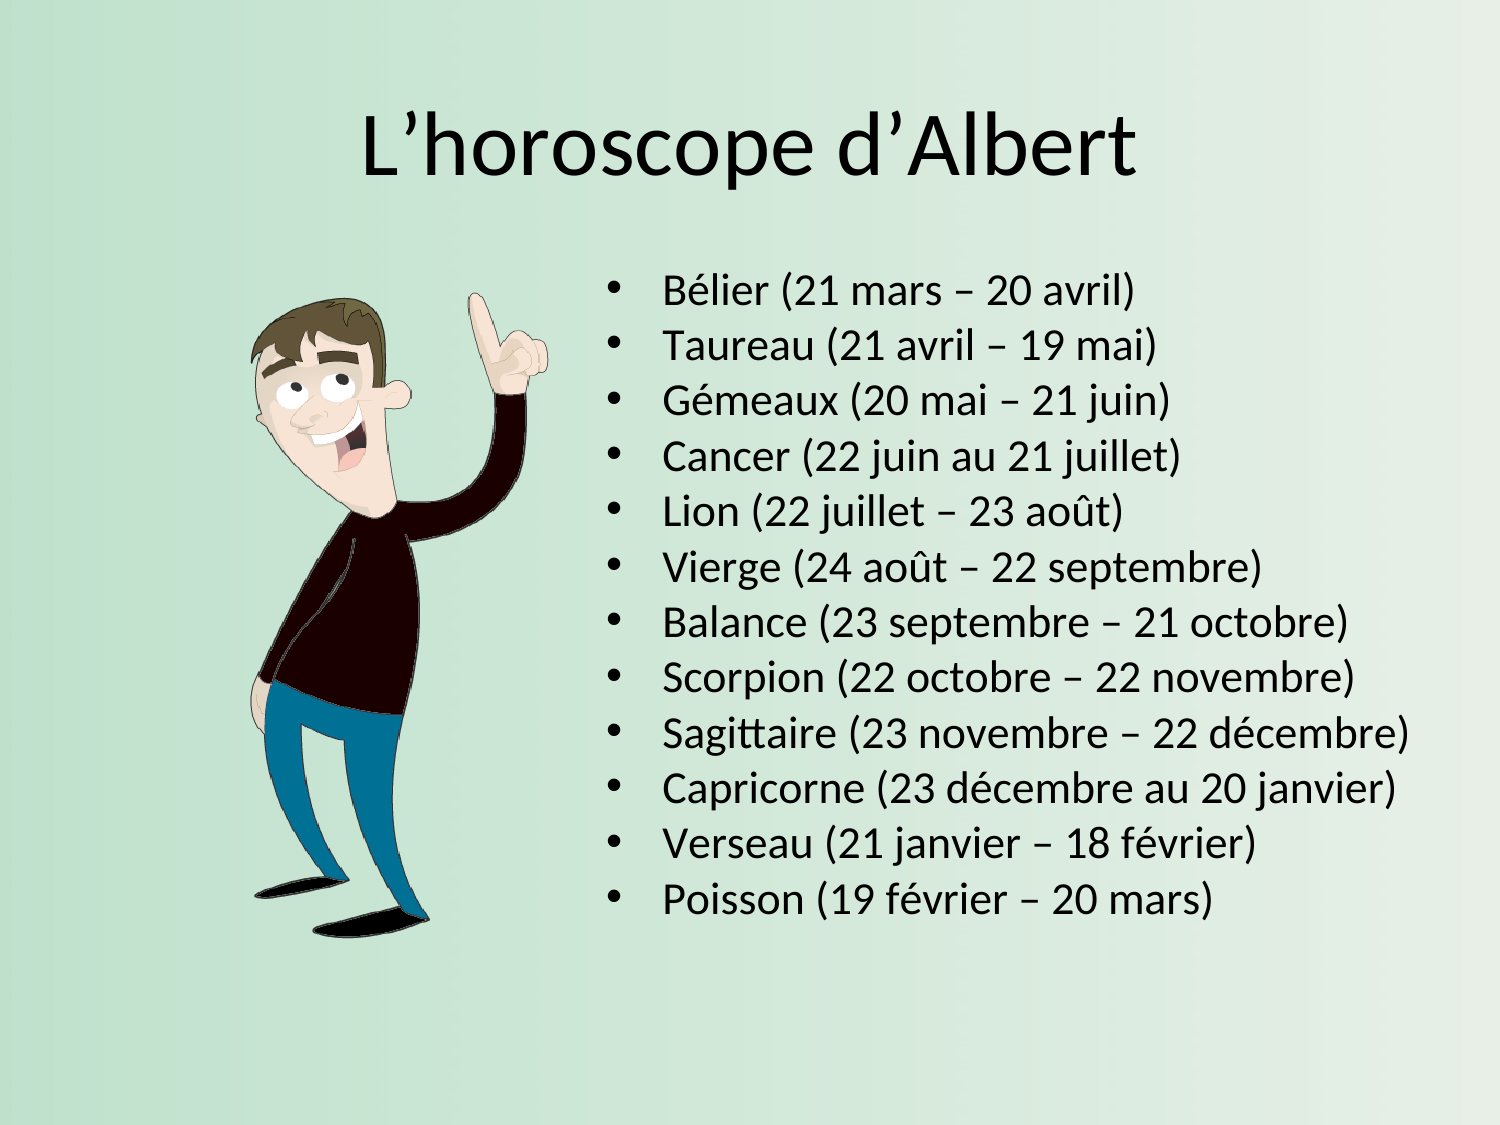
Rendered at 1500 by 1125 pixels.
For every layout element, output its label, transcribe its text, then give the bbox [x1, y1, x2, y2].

picture [0, 0, 1500, 1125]
title L’horoscope d’Albert [75, 45, 1426, 233]
text_box [225, 262, 563, 968]
list Bélier (21 mars – 20 avril) Taureau (21 avril – 19 mai) Gémeaux (20 mai – 21 juin) Cancer (22 juin au 21 juillet) Lion (22 juillet – 23 août) Vierge (24 août – 22 septembre) Balance (23 septembre – 21 octobre) Scorpion (22 octobre – 22 novembre) Sagittaire (23 novembre – 22 décembre) Capricorne (23 décembre au 20 janvier) Verseau (21 janvier – 18 février) Poisson (19 février – 20 mars) [591, 262, 1432, 1025]
